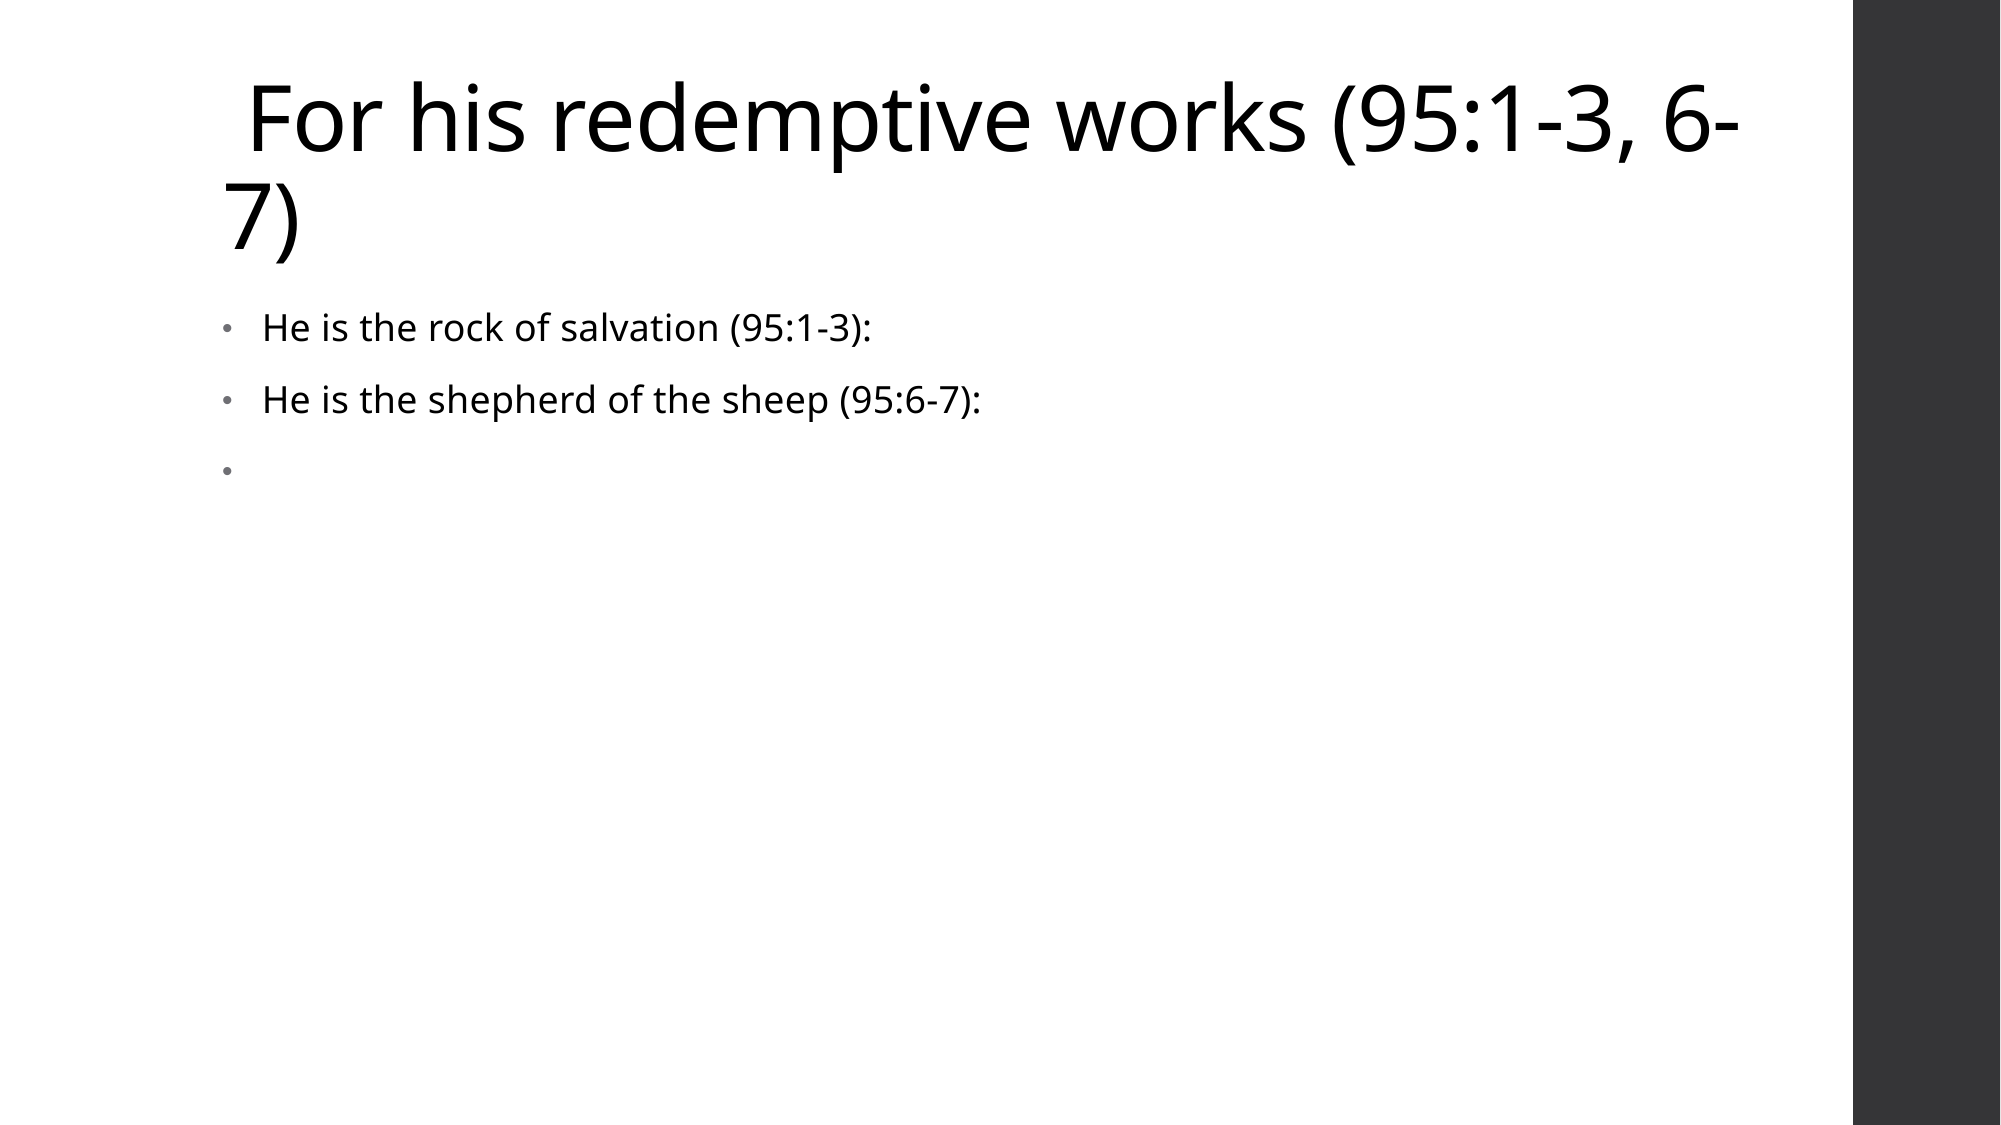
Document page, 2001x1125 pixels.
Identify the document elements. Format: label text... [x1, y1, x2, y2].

title For his redemptive works (95:1-3, 6-7) [206, 60, 1797, 278]
list He is the rock of salvation (95:1-3): He is the shepherd of the sheep (95:6-7): [206, 299, 1617, 1014]
